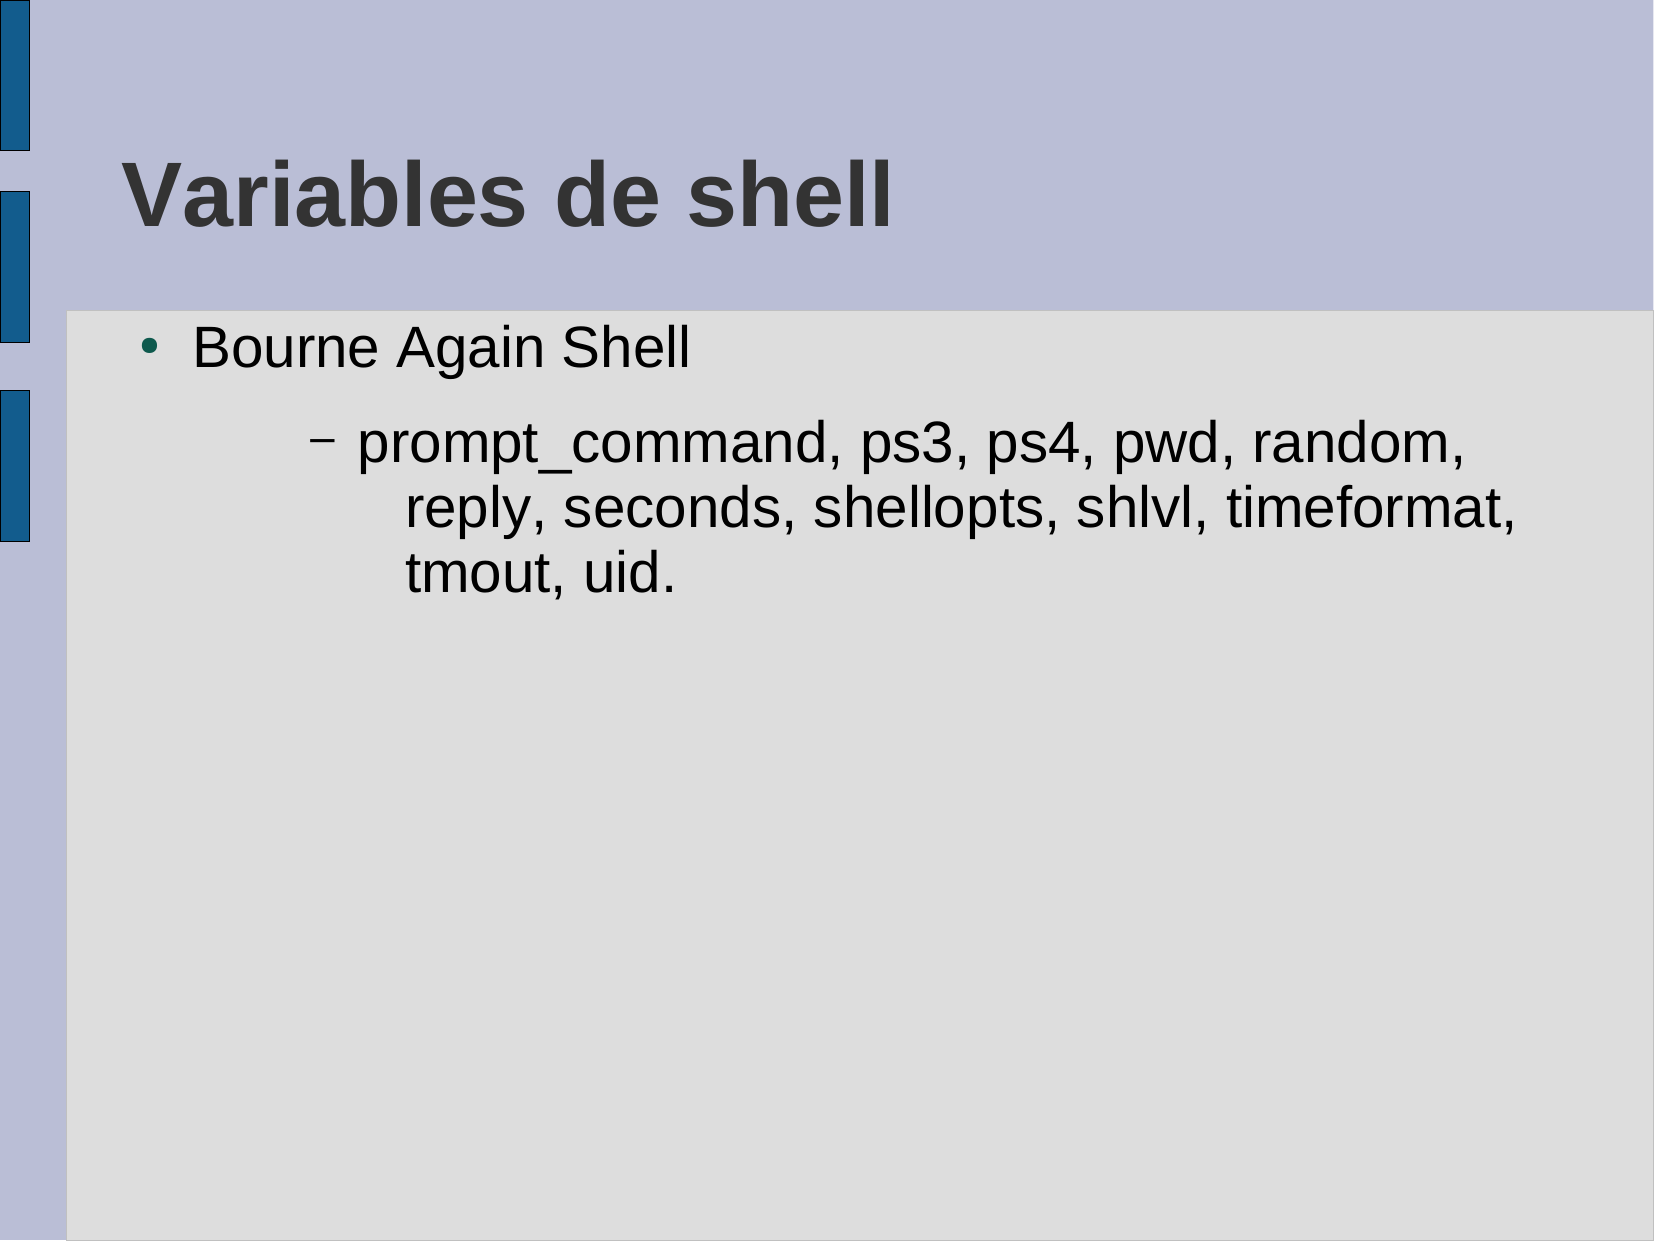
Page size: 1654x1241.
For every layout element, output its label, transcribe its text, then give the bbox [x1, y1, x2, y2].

title Variables de shell [121, 98, 1534, 291]
list Bourne Again Shell prompt_command, ps3, ps4, pwd, random, reply, seconds, shellopts, shlvl, timeformat, tmout, uid. [121, 314, 1534, 1082]
